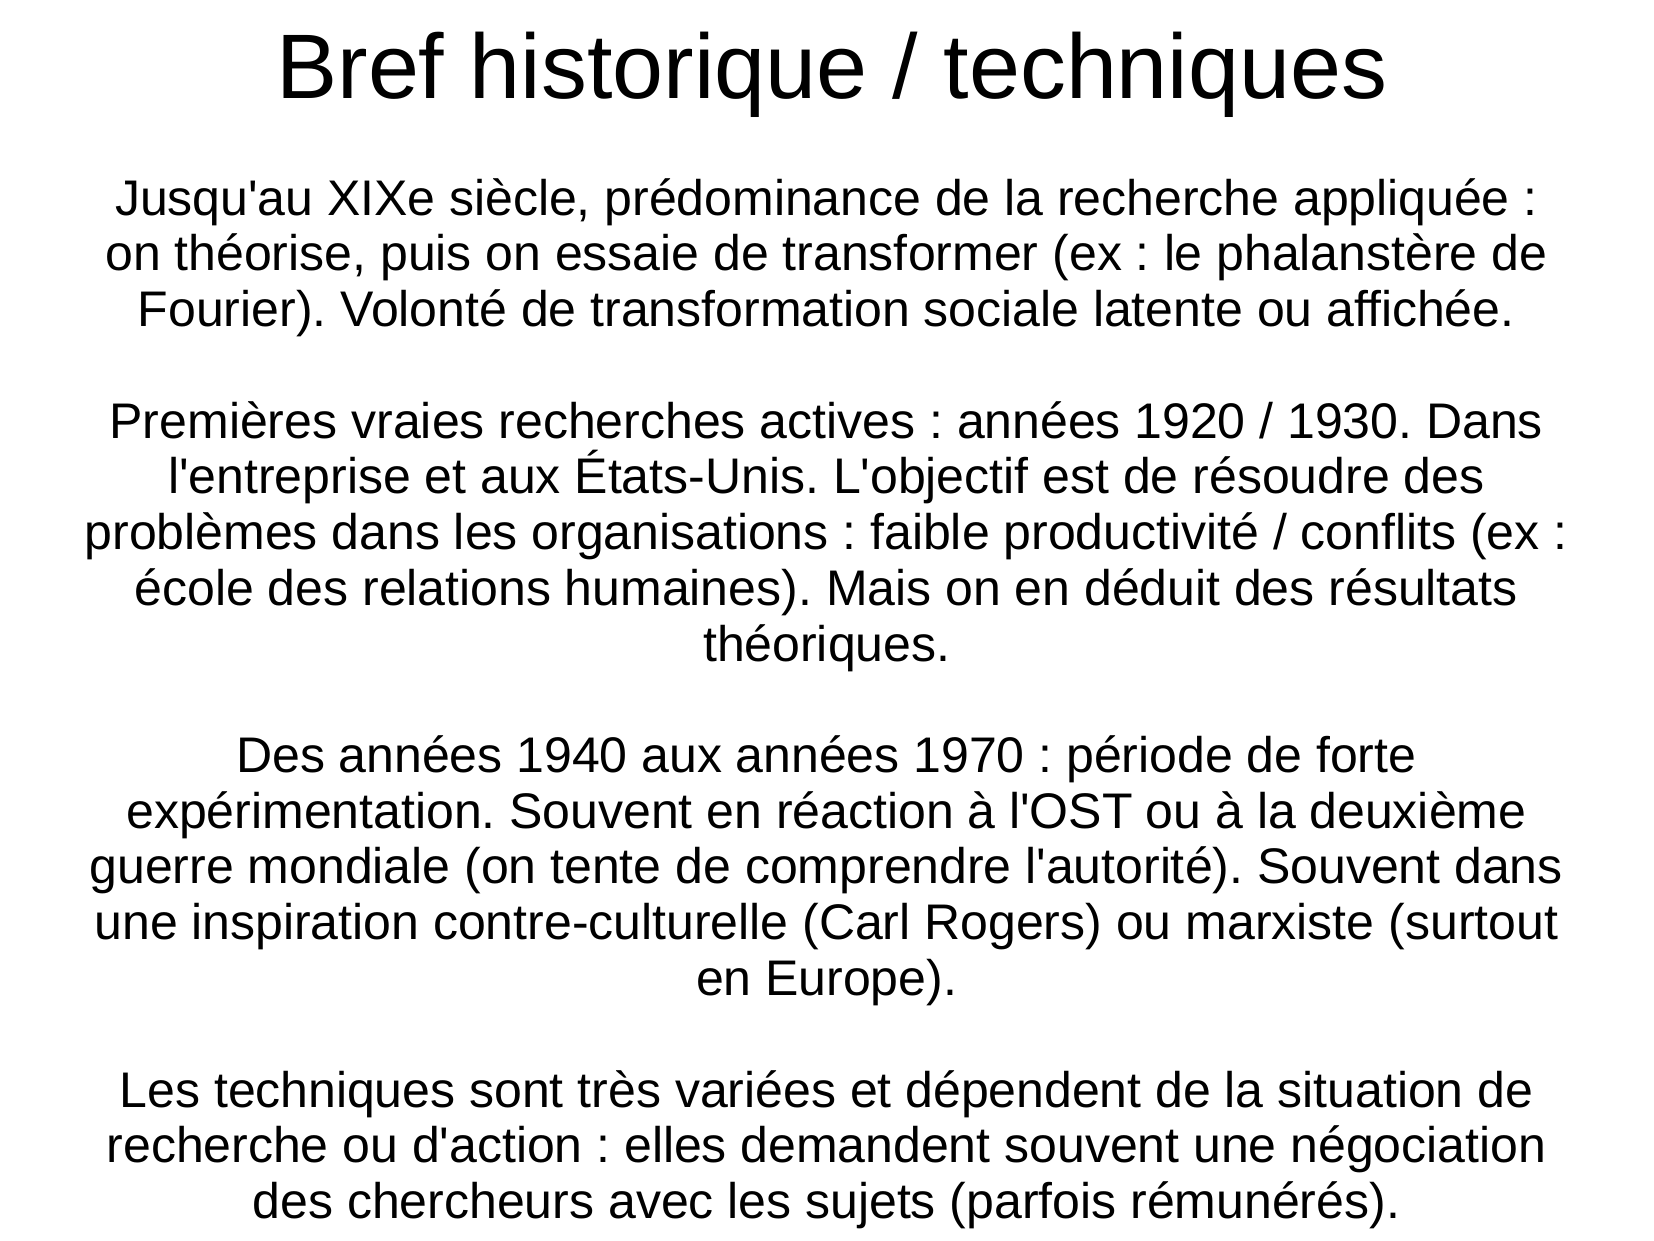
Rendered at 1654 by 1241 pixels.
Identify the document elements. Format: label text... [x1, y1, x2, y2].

subtitle Jusqu'au XIXe siècle, prédominance de la recherche appliquée : on théorise, puis on essaie de transformer (ex : le phalanstère de Fourier). Volonté de transformation sociale latente ou affichée. Premières vraies recherches actives : années 1920 / 1930. Dans l'entreprise et aux États-Unis. L'objectif est de résoudre des problèmes dans les organisations : faible productivité / conflits (ex : école des relations humaines). Mais on en déduit des résultats théoriques. Des années 1940 aux années 1970 : période de forte expérimentation. Souvent en réaction à l'OST ou à la deuxième guerre mondiale (on tente de comprendre l'autorité). Souvent dans une inspiration contre-culturelle (Carl Rogers) ou marxiste (surtout en Europe). Les techniques sont très variées et dépendent de la situation de recherche ou d'action : elles demandent souvent une négociation des chercheurs avec les sujets (parfois rémunérés). [82, 169, 1571, 1230]
title Bref historique / techniques [88, 0, 1577, 163]
